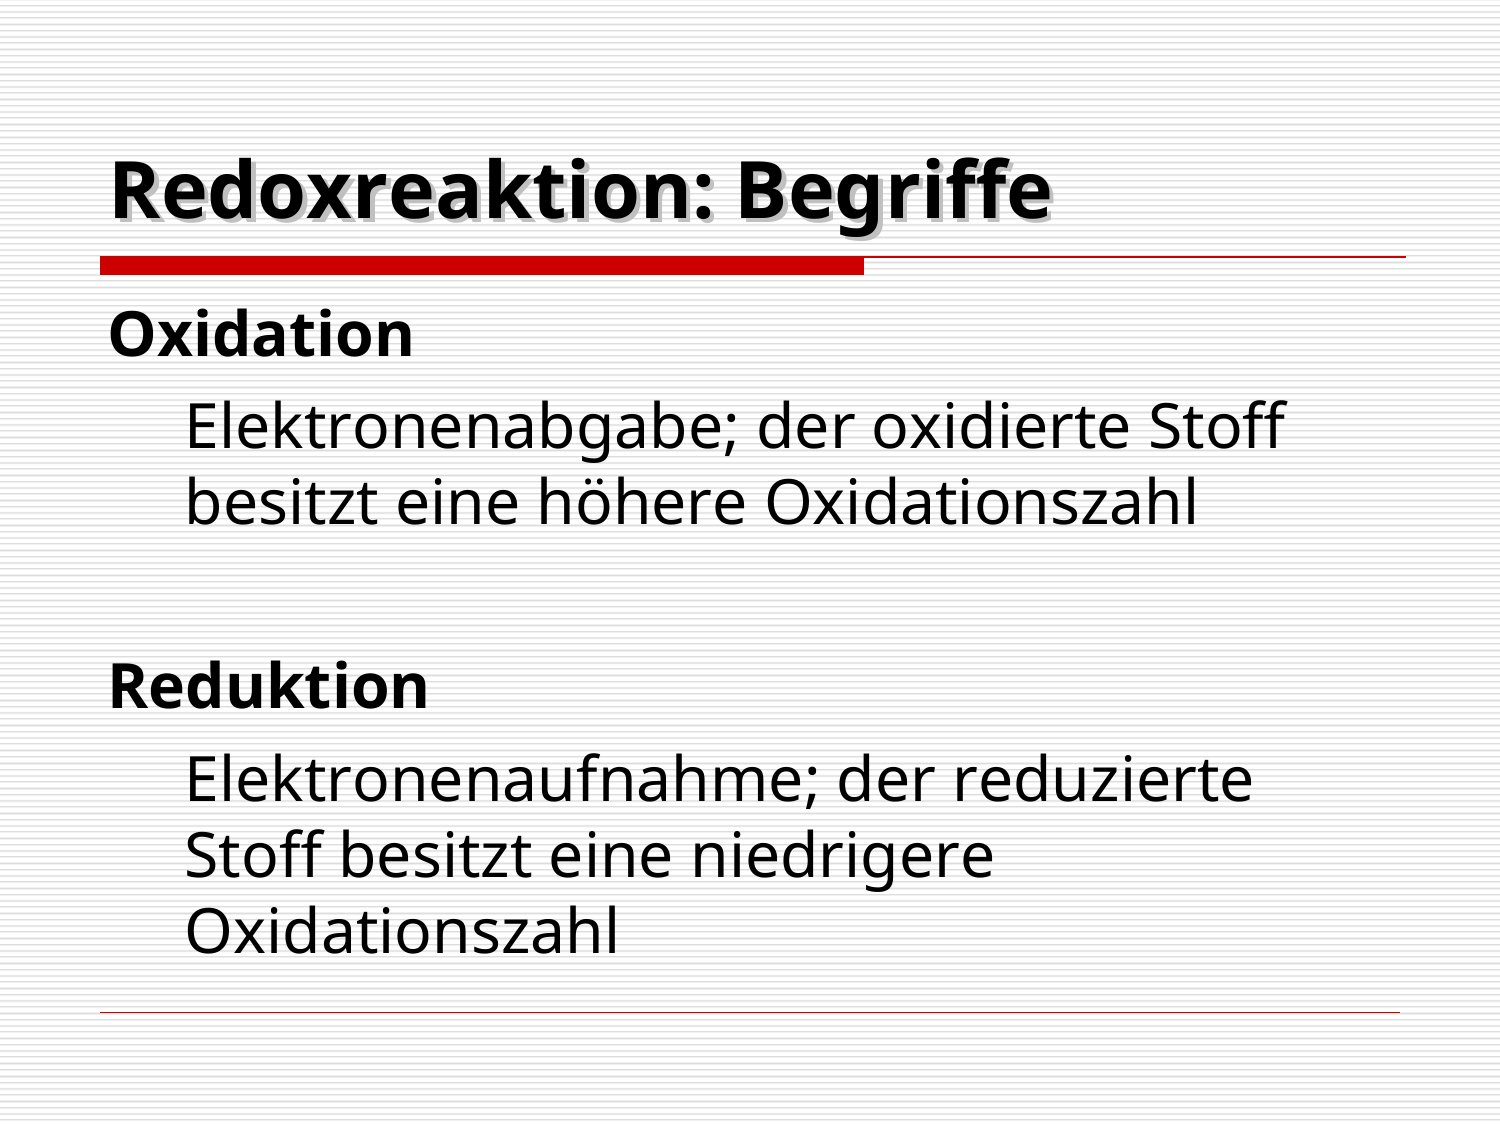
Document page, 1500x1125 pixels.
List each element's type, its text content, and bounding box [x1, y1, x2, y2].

picture [0, 0, 1500, 1125]
list Oxidation Elektronenabgabe; der oxidierte Stoff besitzt eine höhere Oxidationszahl Reduktion Elektronenaufnahme; der reduzierte Stoff besitzt eine niedrigere Oxidationszahl [92, 287, 1406, 988]
title Redoxreaktion: Begriffe [94, 49, 1407, 250]
